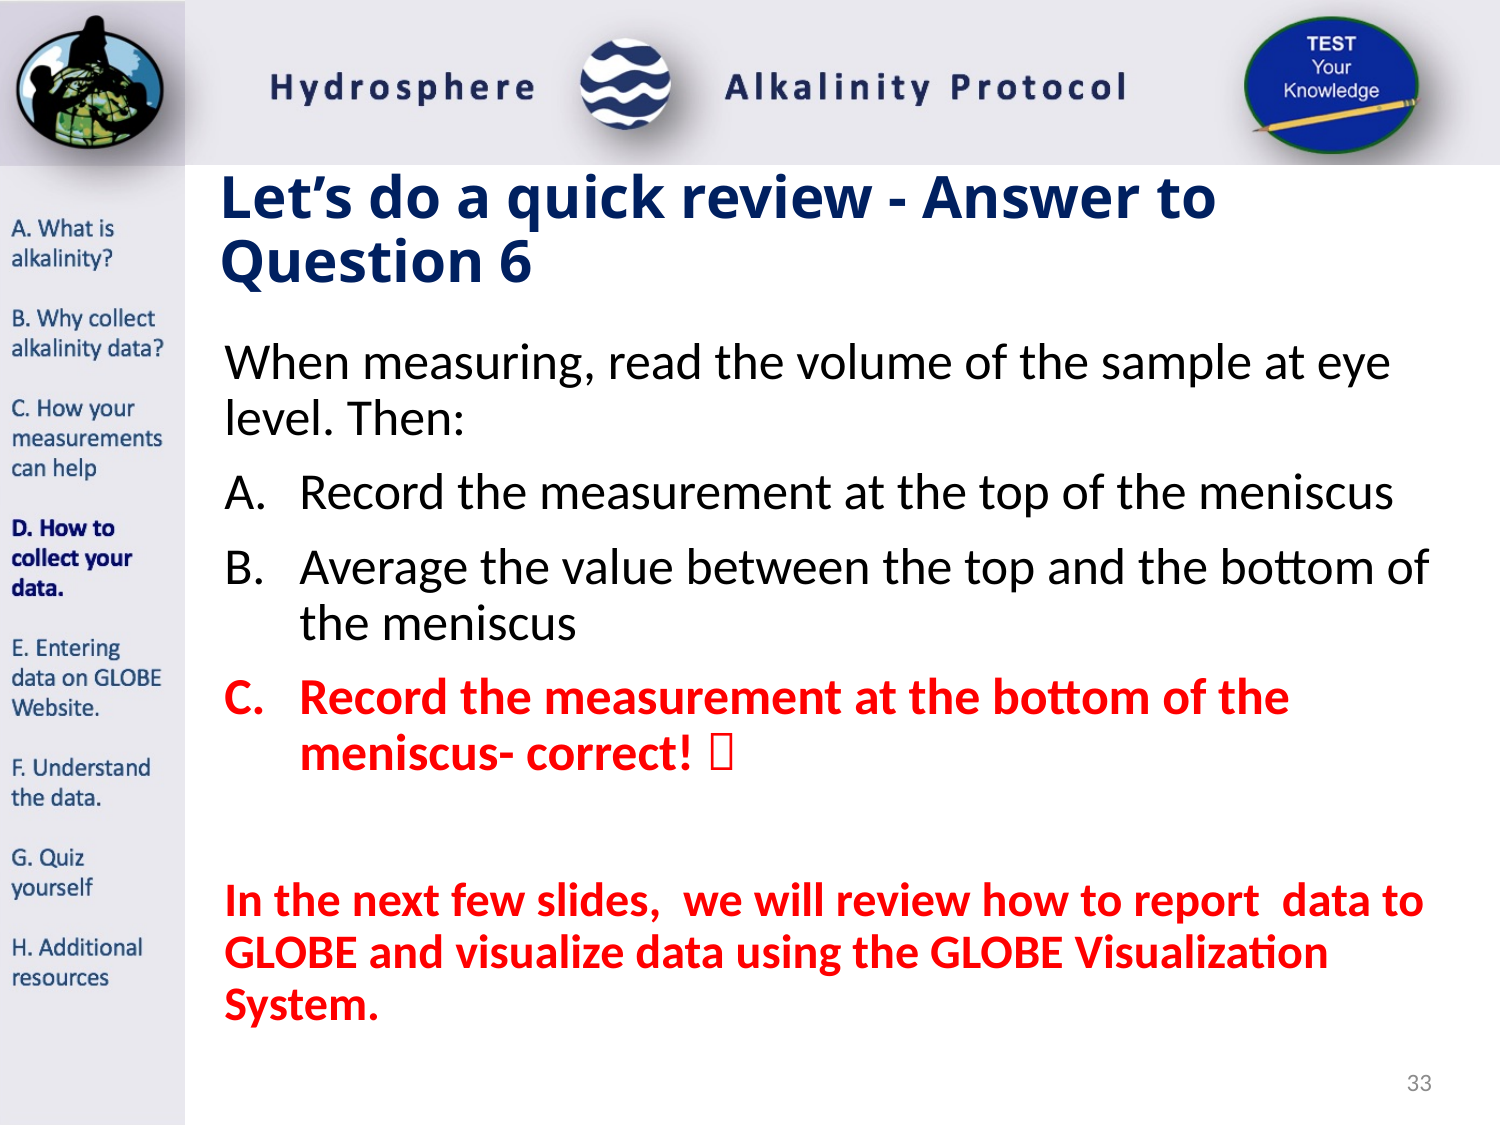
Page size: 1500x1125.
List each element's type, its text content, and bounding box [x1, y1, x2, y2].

list When measuring, read the volume of the sample at eye level. Then: Record the measurement at the top of the meniscus Average the value between the top and the bottom of the meniscus Record the measurement at the bottom of the meniscus- correct!  In the next few slides, we will review how to report data to GLOBE and visualize data using the GLOBE Visualization System. [209, 327, 1448, 1042]
picture [0, 0, 1500, 1125]
title Let’s do a quick review - Answer to Question 6 [204, 146, 1408, 318]
slide_number <number> [1109, 1051, 1448, 1112]
